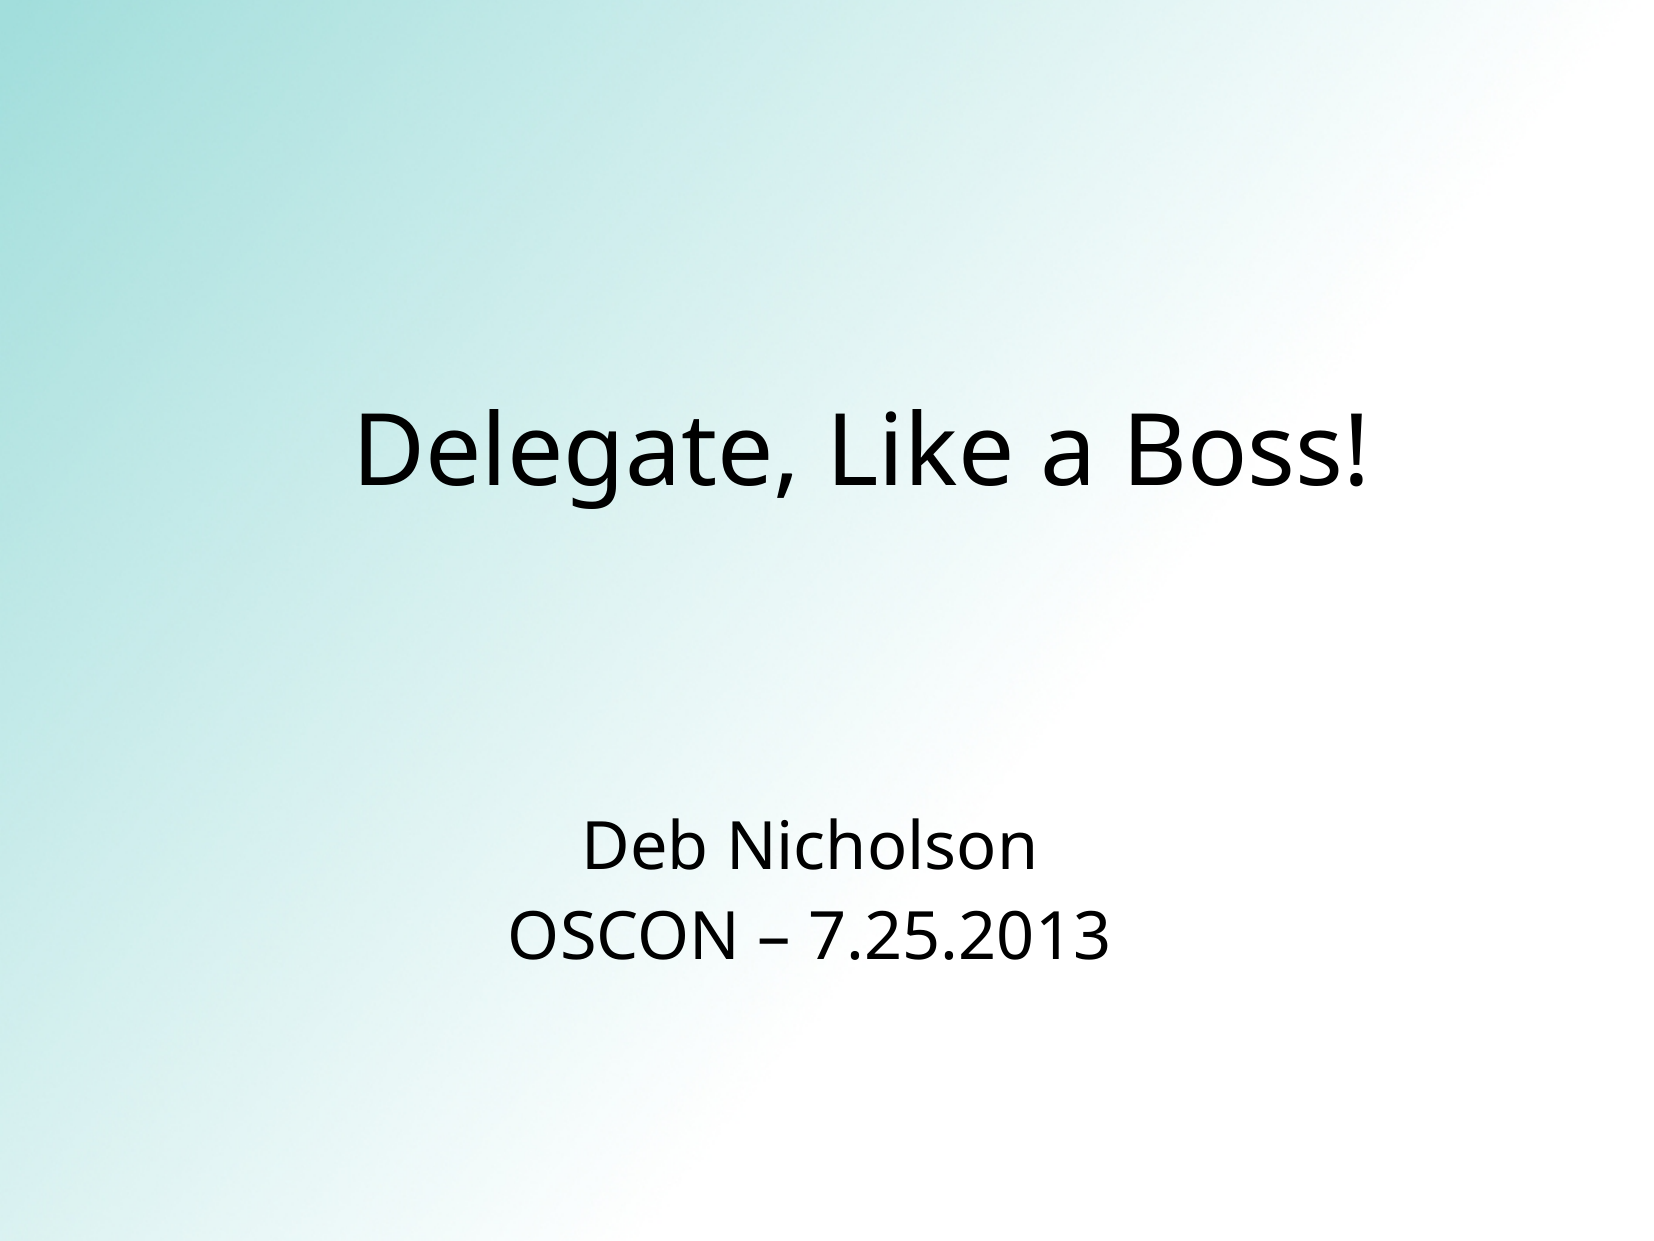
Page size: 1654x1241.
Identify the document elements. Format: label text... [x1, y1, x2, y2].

title Delegate, Like a Boss! [118, 342, 1607, 550]
subtitle Deb Nicholson OSCON – 7.25.2013 [82, 767, 1538, 1010]
picture [0, 0, 1654, 1241]
